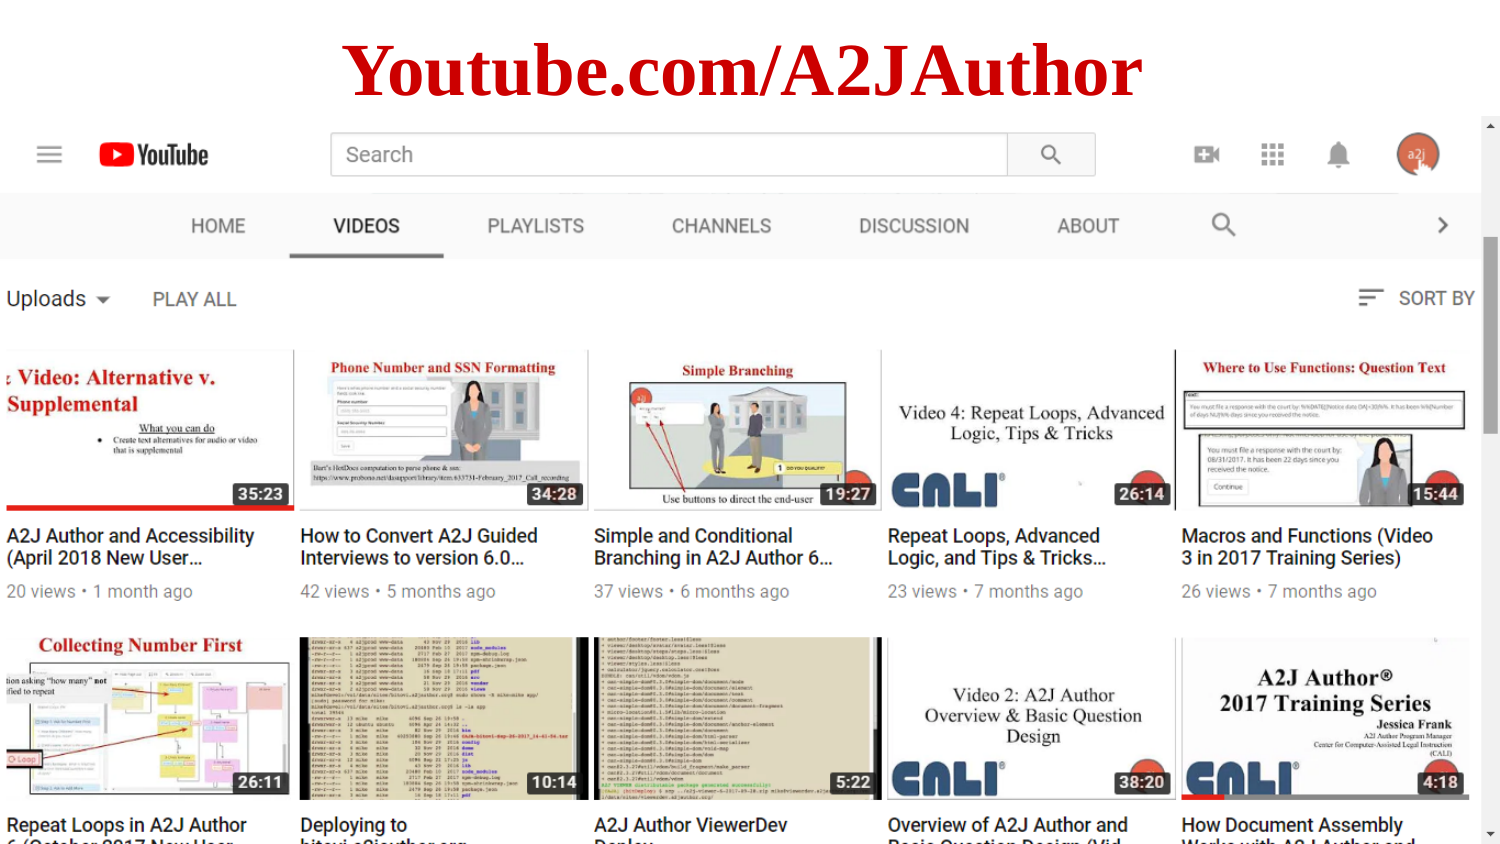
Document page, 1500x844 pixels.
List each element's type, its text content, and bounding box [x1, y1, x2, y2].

picture [0, 116, 1500, 844]
title Youtube.com/A2JAuthor [44, 5, 1442, 82]
